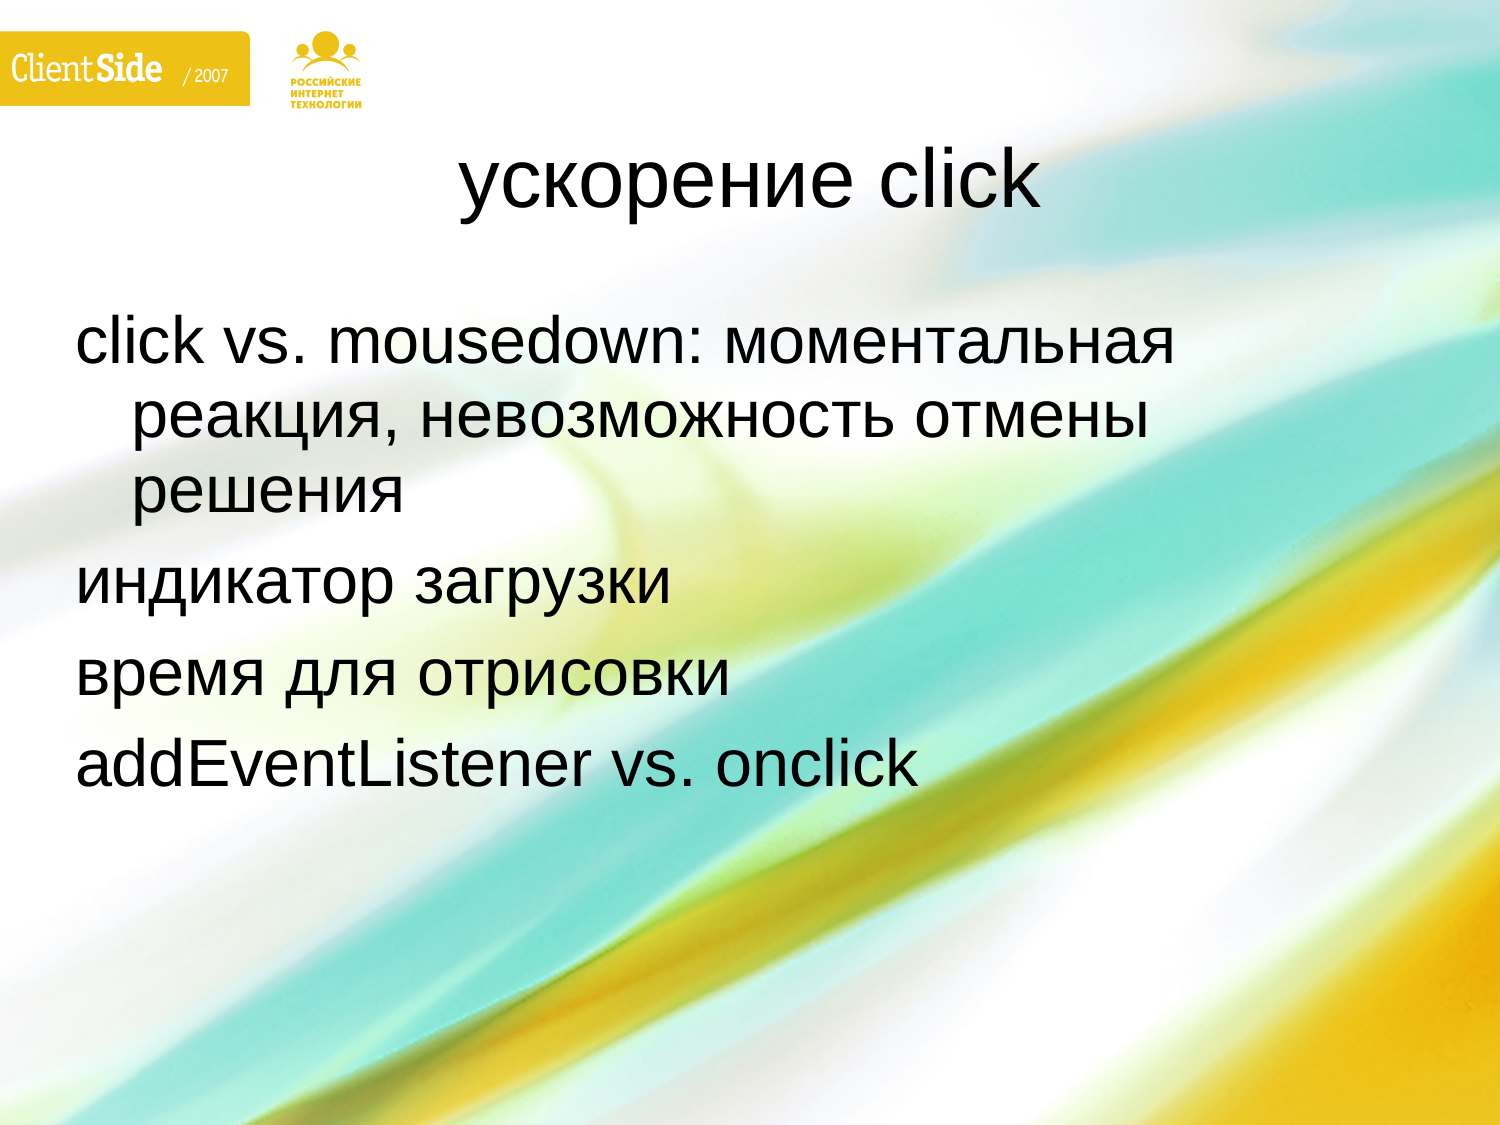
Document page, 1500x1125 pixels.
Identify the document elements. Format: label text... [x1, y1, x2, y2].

list click vs. mousedown: моментальная реакция, невозможность отмены решения индикатор загрузки время для отрисовки addEventListener vs. onclick [75, 302, 1426, 1071]
picture [0, 0, 1500, 1125]
title ускорение click [75, 124, 1426, 234]
